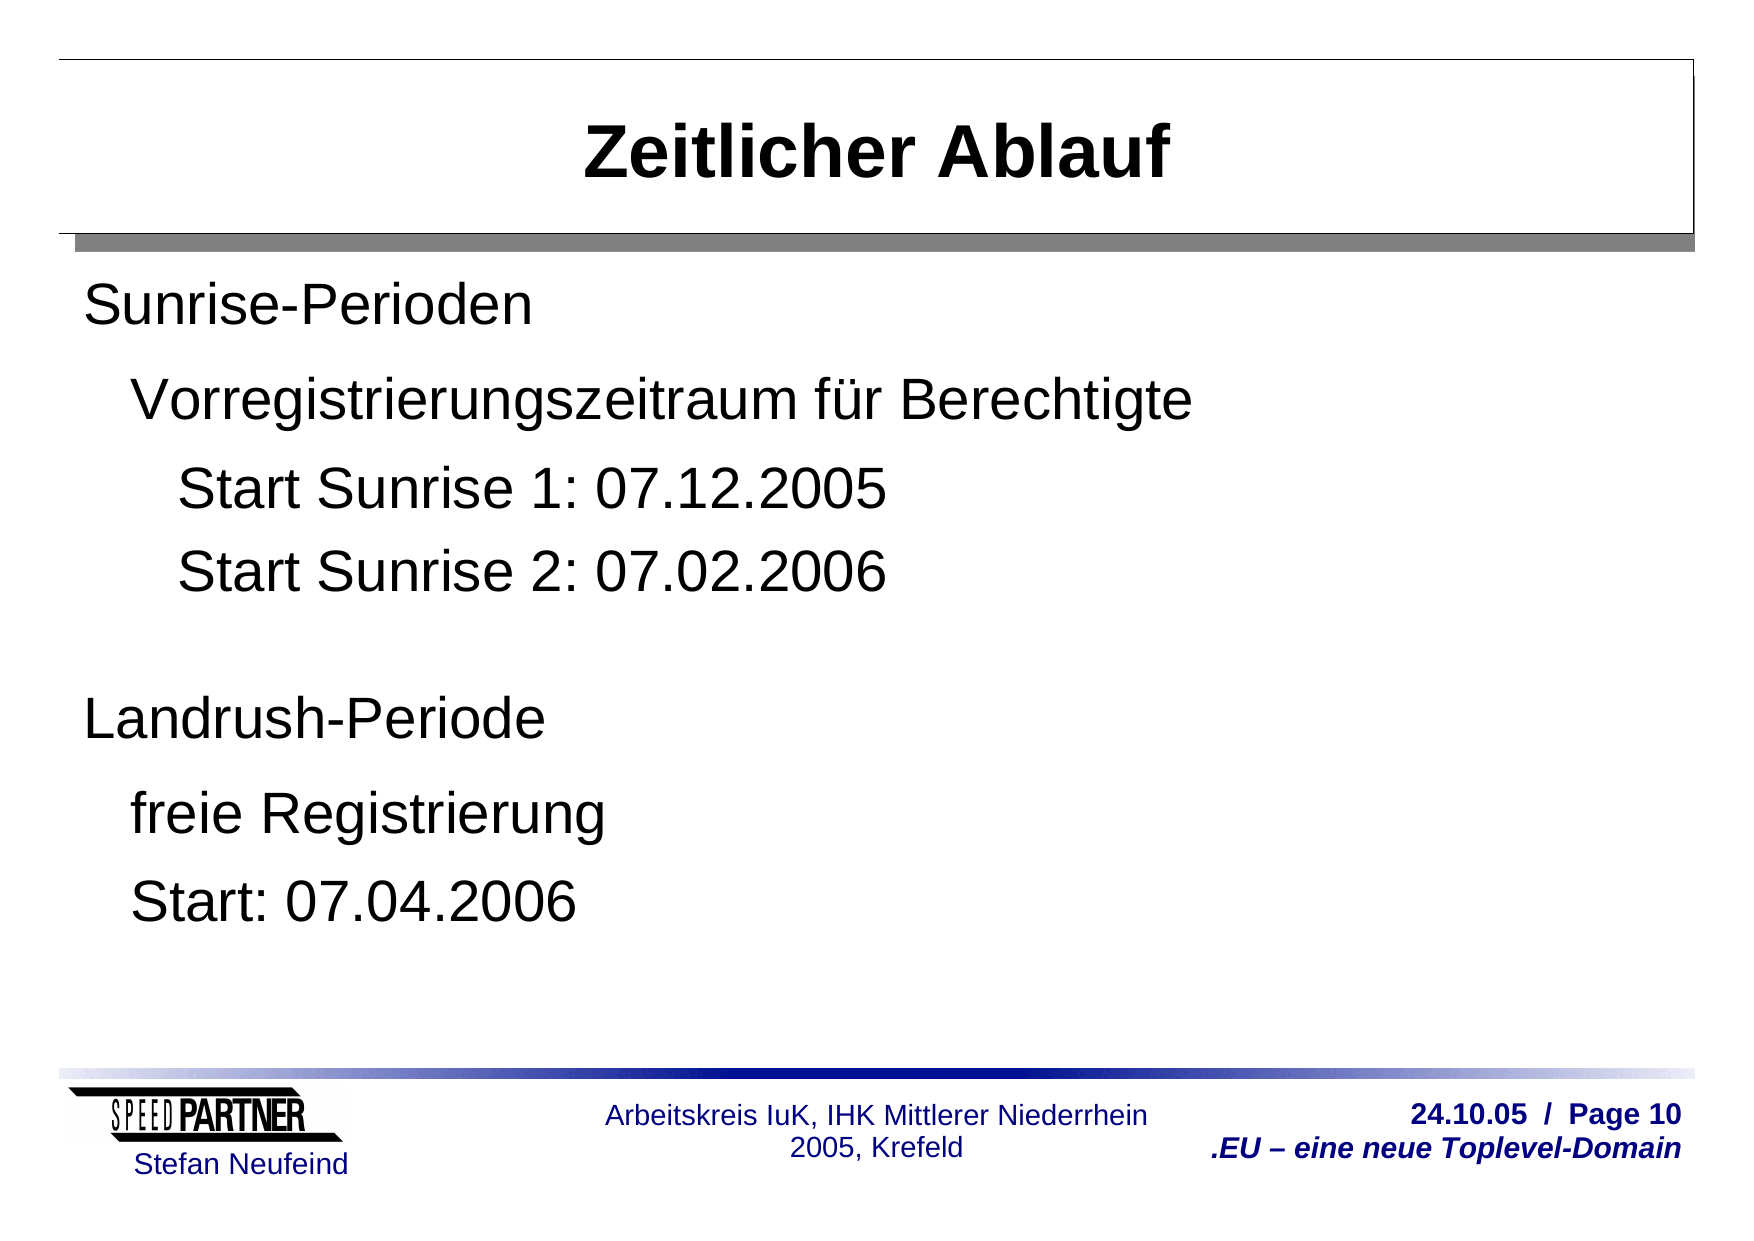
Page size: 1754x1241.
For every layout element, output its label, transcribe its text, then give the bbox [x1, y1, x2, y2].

title Zeitlicher Ablauf [59, 59, 1695, 244]
list Sunrise-Perioden Vorregistrierungszeitraum für Berechtigte Start Sunrise 1: 07.12.2005 Start Sunrise 2: 07.02.2006 Landrush-Periode freie Registrierung Start: 07.04.2006 [71, 272, 1695, 1055]
picture [59, 1068, 1695, 1079]
picture [64, 1082, 348, 1146]
